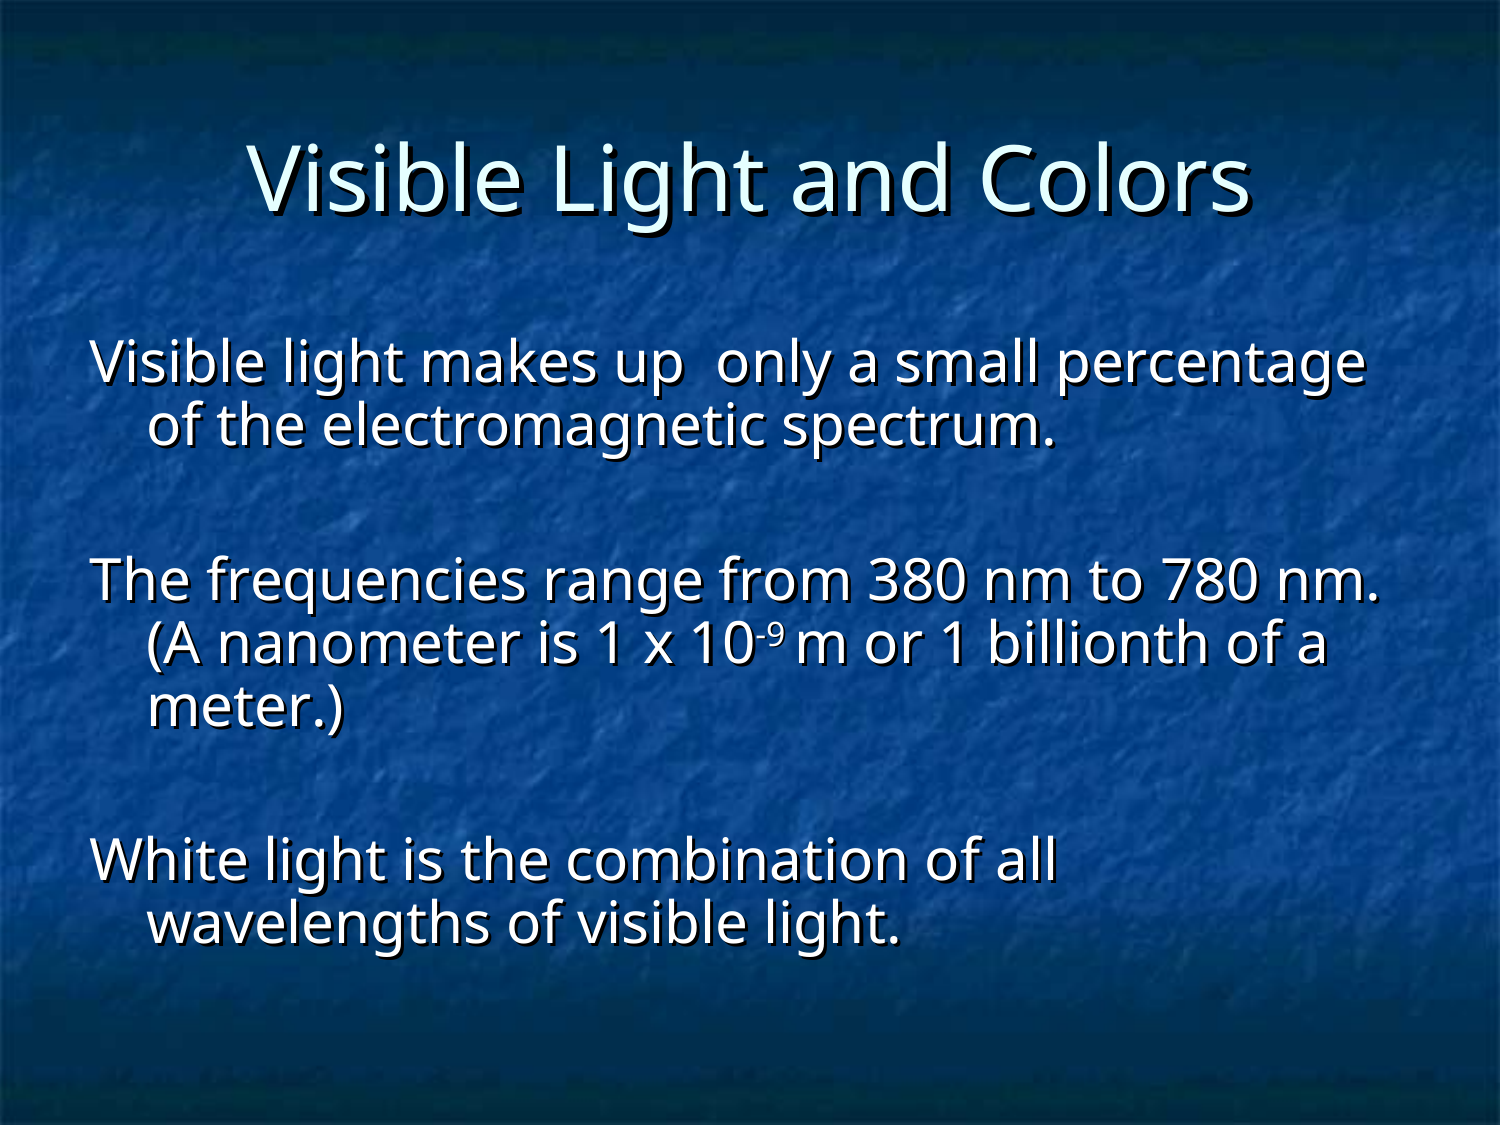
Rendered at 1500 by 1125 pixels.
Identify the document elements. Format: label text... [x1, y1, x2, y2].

picture [0, 0, 1500, 1125]
title Visible Light and Colors [75, 62, 1426, 288]
list Visible light makes up only a small percentage of the electromagnetic spectrum. The frequencies range from 380 nm to 780 nm. (A nanometer is 1 x 10-9 m or 1 billionth of a meter.) White light is the combination of all wavelengths of visible light. [75, 324, 1426, 1000]
